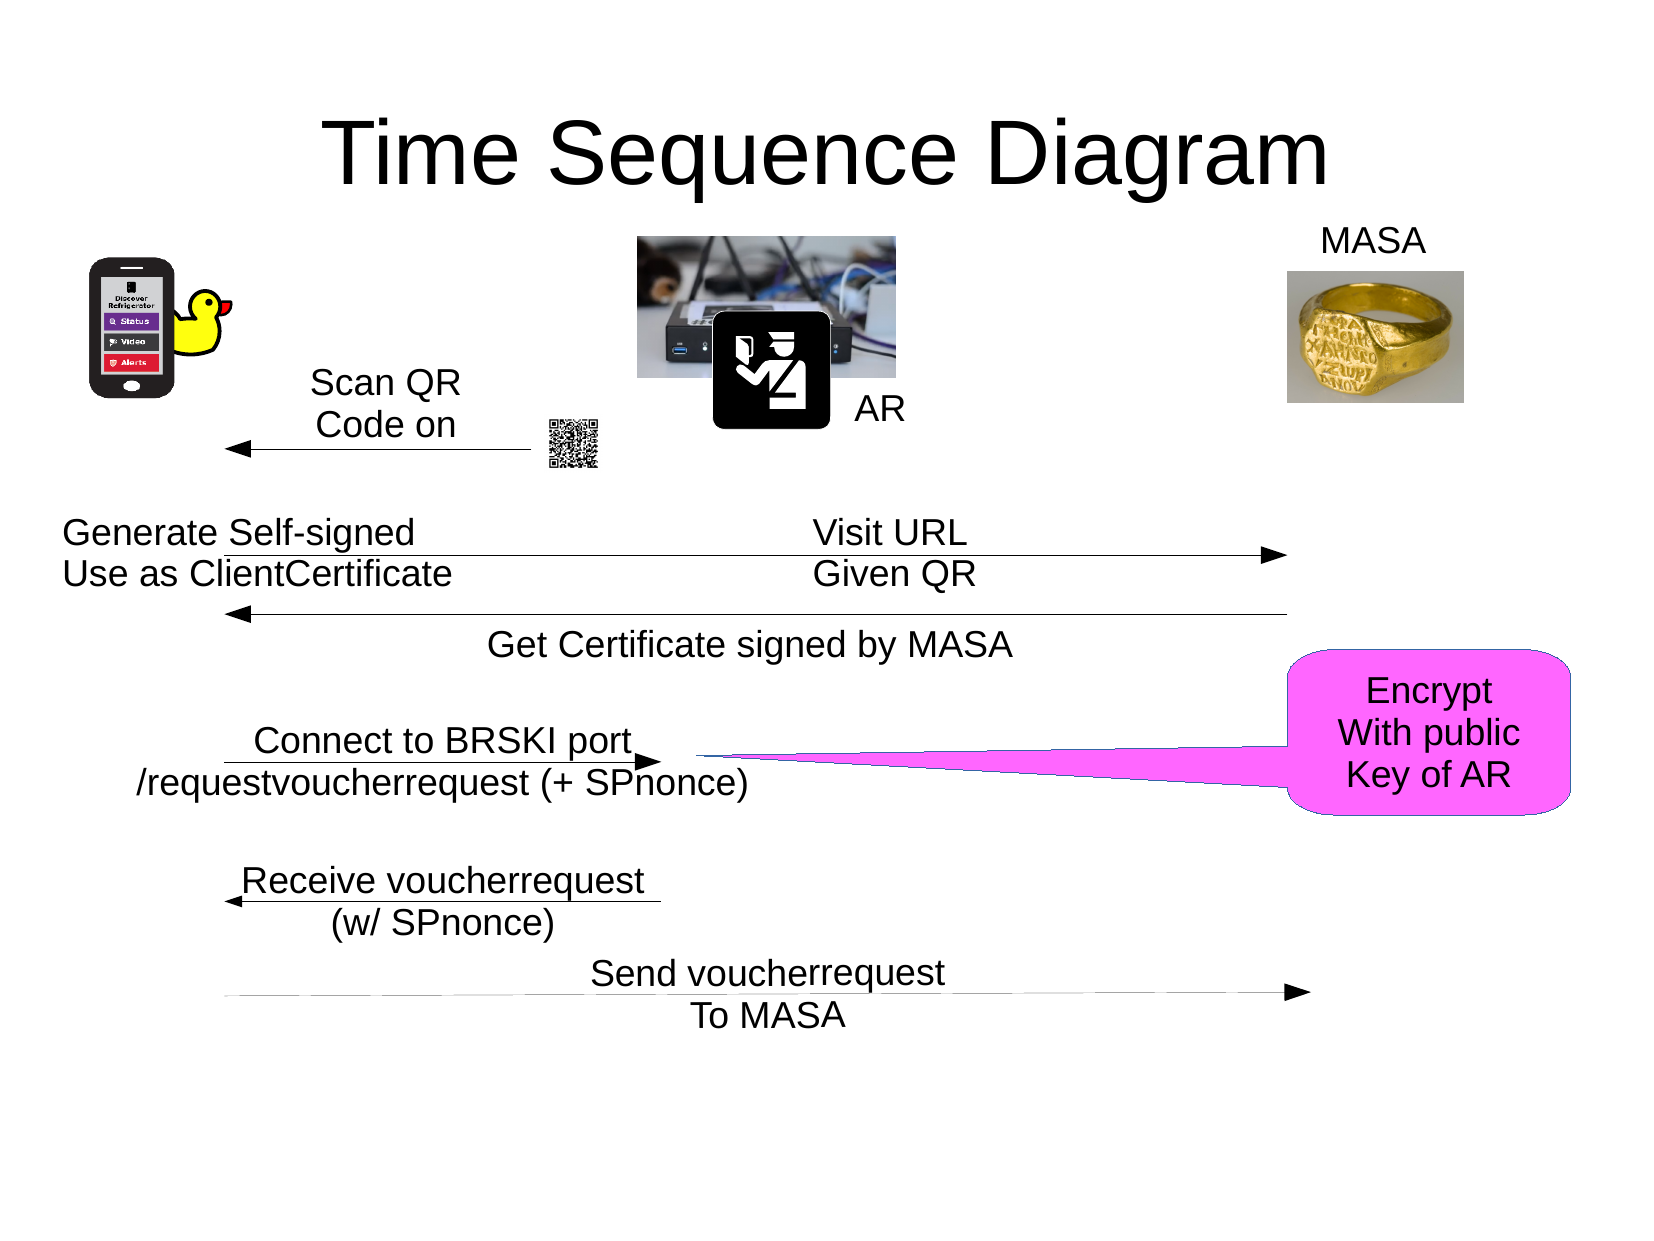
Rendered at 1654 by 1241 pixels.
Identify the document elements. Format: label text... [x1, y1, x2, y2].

text_box Generate Self-signed Use as ClientCertificate [47, 503, 468, 603]
picture [544, 414, 603, 473]
title Time Sequence Diagram [82, 49, 1571, 257]
text_box AR [839, 380, 922, 438]
text_box Get Certificate signed by MASA [472, 616, 1028, 674]
text_box Scan QR Code on [295, 354, 477, 454]
text_box Visit URL Given QR [797, 503, 993, 603]
picture [1287, 271, 1464, 403]
text_box MASA [1305, 212, 1441, 270]
picture [637, 236, 896, 434]
text_box Encrypt With public Key of AR [696, 649, 1571, 816]
picture [85, 253, 237, 402]
